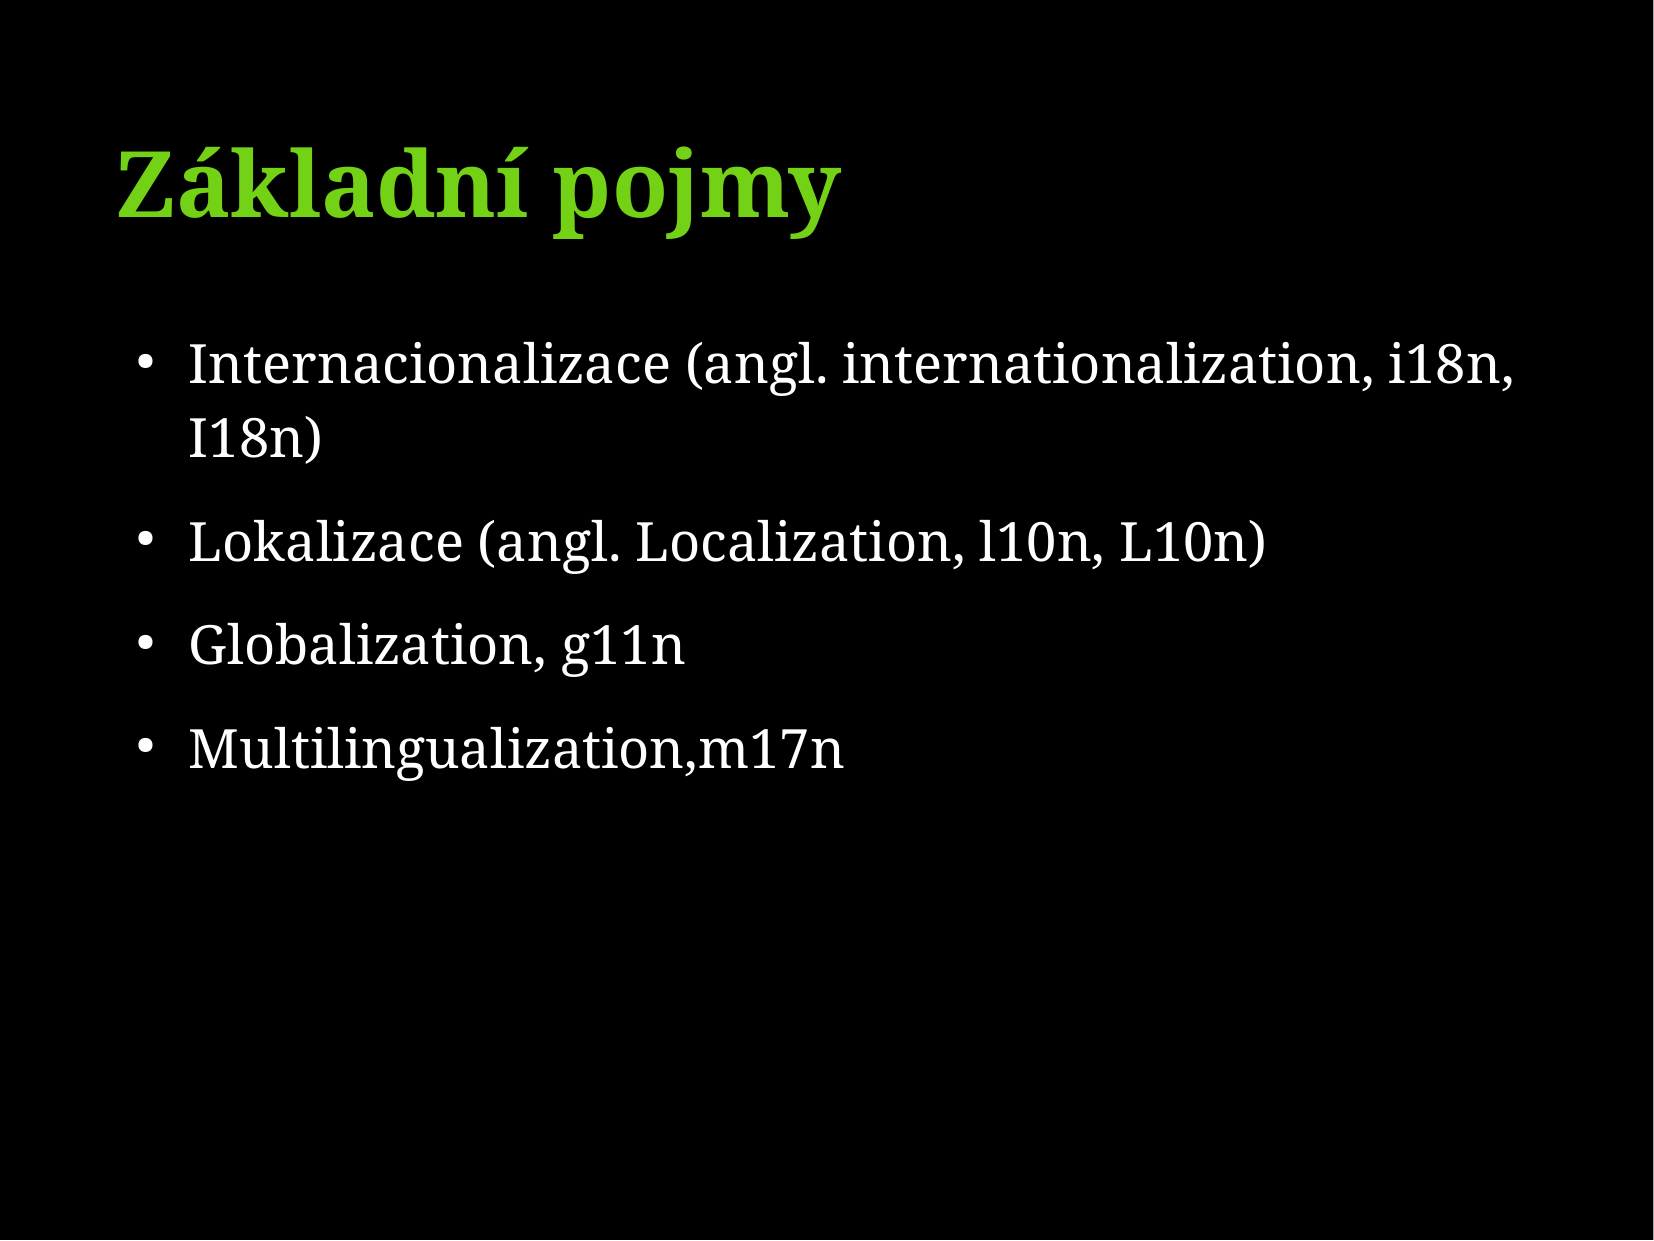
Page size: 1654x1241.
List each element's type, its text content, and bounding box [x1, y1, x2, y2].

list Internacionalizace (angl. internationalization, i18n, I18n) Lokalizace (angl. Localization, l10n, L10n) Globalization, g11n Multilingualization,m17n [118, 325, 1536, 1145]
title Základní pojmy [115, 78, 1539, 287]
